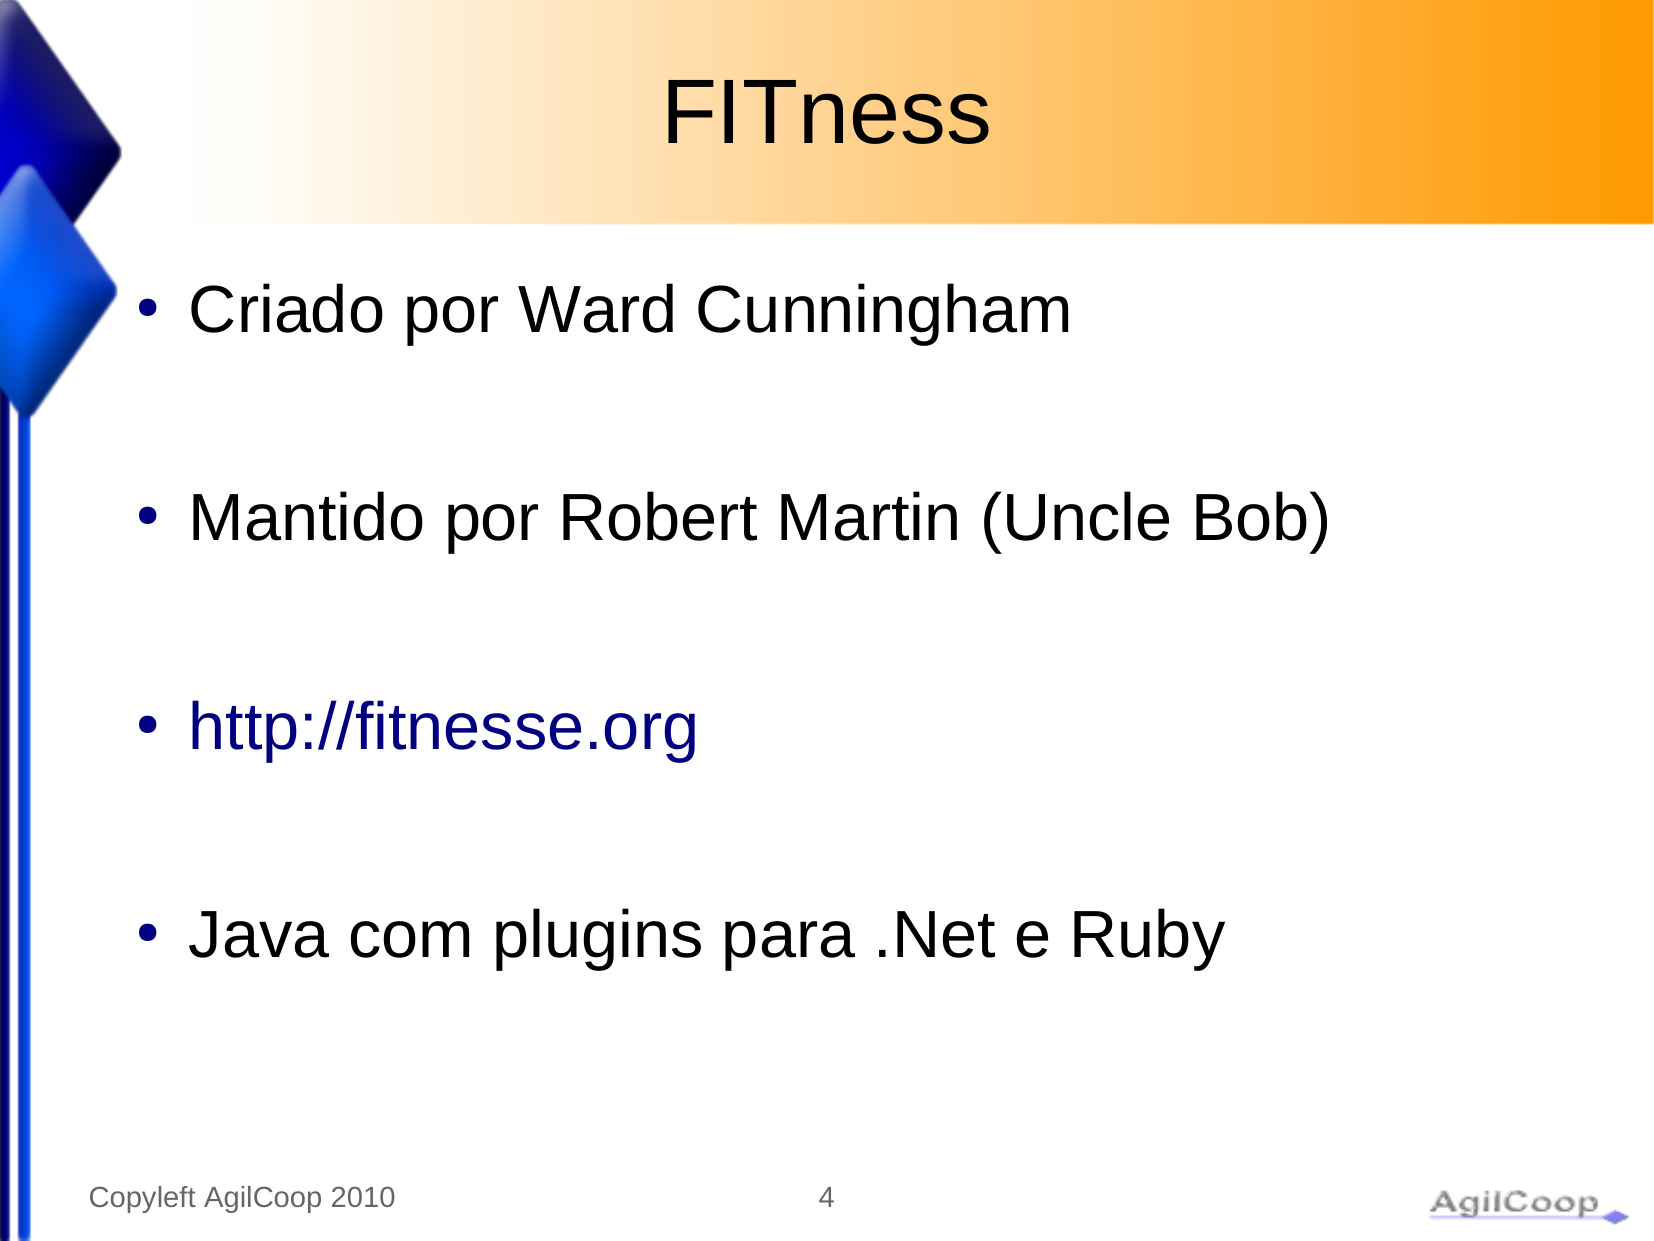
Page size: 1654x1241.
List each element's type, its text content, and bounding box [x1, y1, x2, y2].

list Criado por Ward Cunningham Mantido por Robert Martin (Uncle Bob) http://fitnesse.org Java com plugins para .Net e Ruby [118, 271, 1607, 1108]
picture [0, 0, 1654, 1241]
title FITness [82, 15, 1571, 208]
